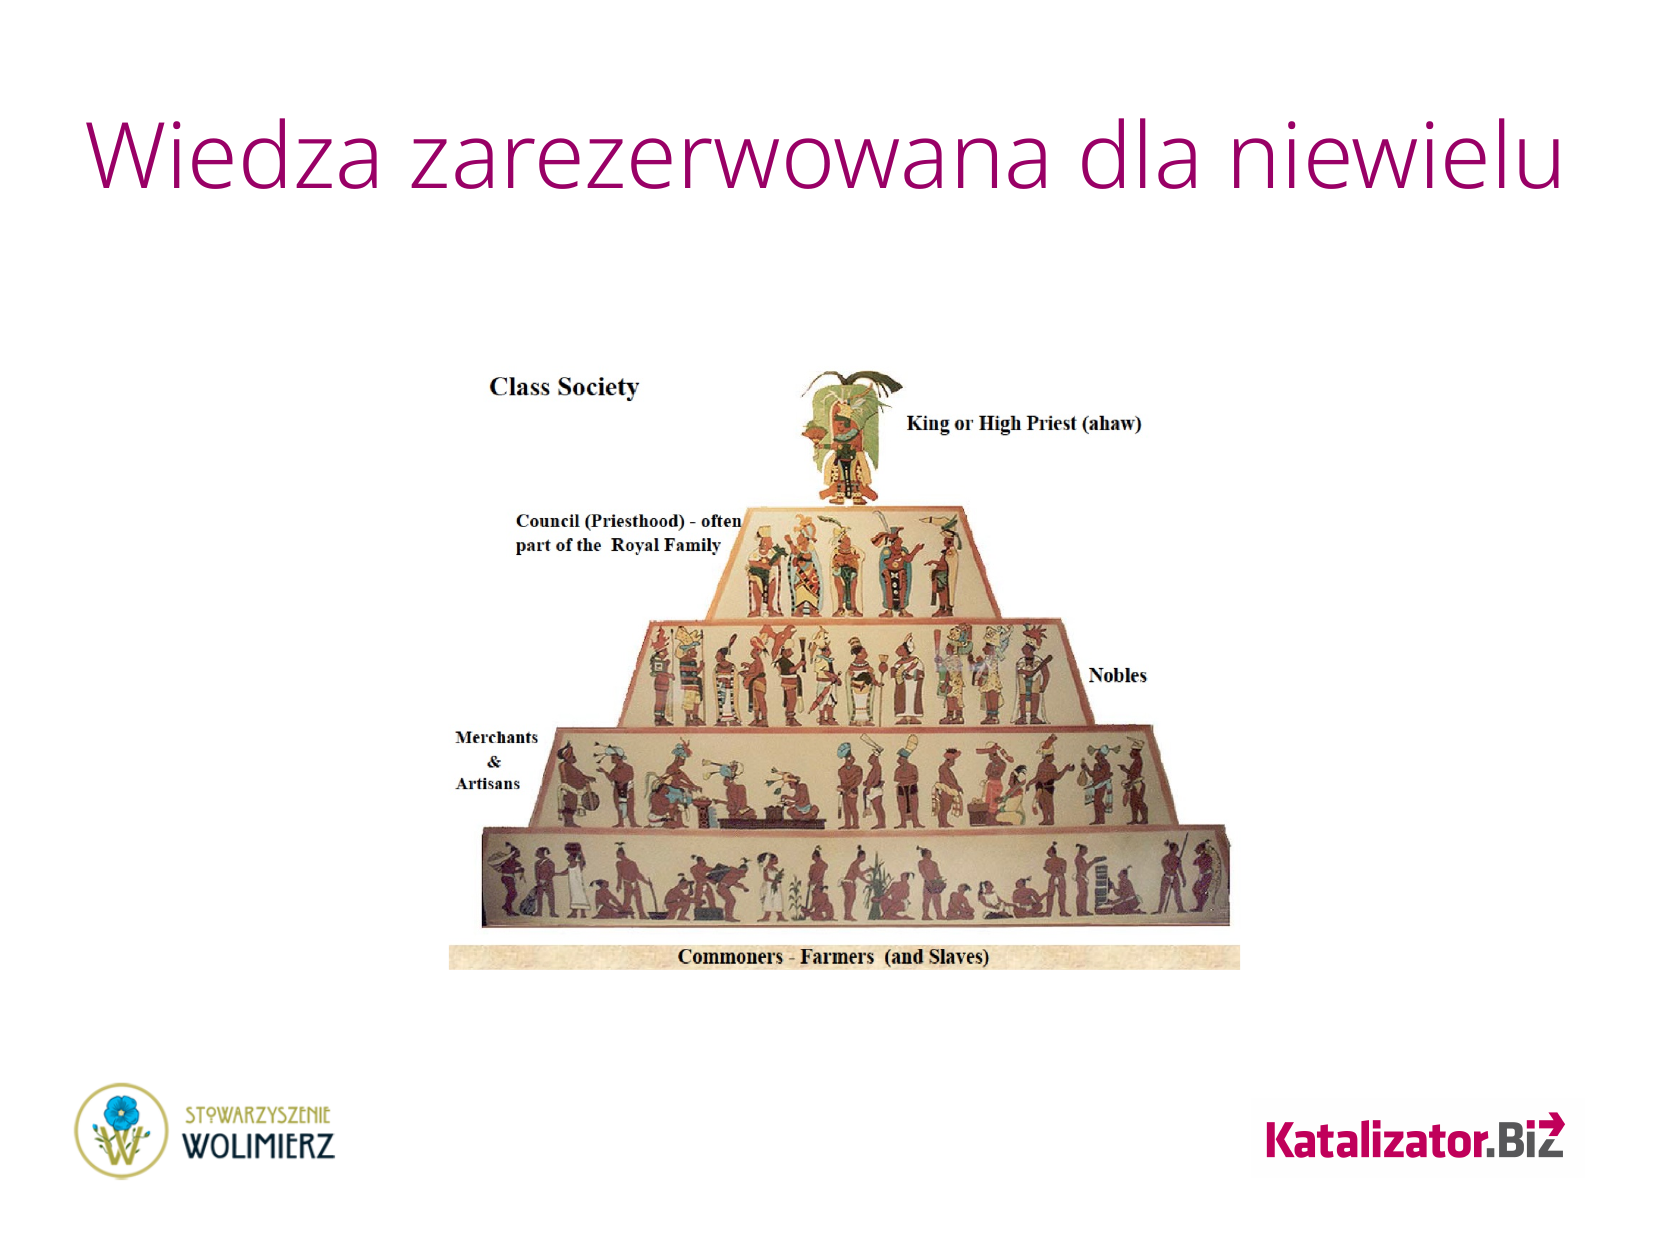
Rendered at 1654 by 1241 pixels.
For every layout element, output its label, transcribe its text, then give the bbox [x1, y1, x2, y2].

picture [448, 354, 1241, 970]
title Wiedza zarezerwowana dla niewielu [82, 49, 1571, 257]
picture [1251, 1098, 1585, 1178]
picture [68, 1066, 343, 1198]
